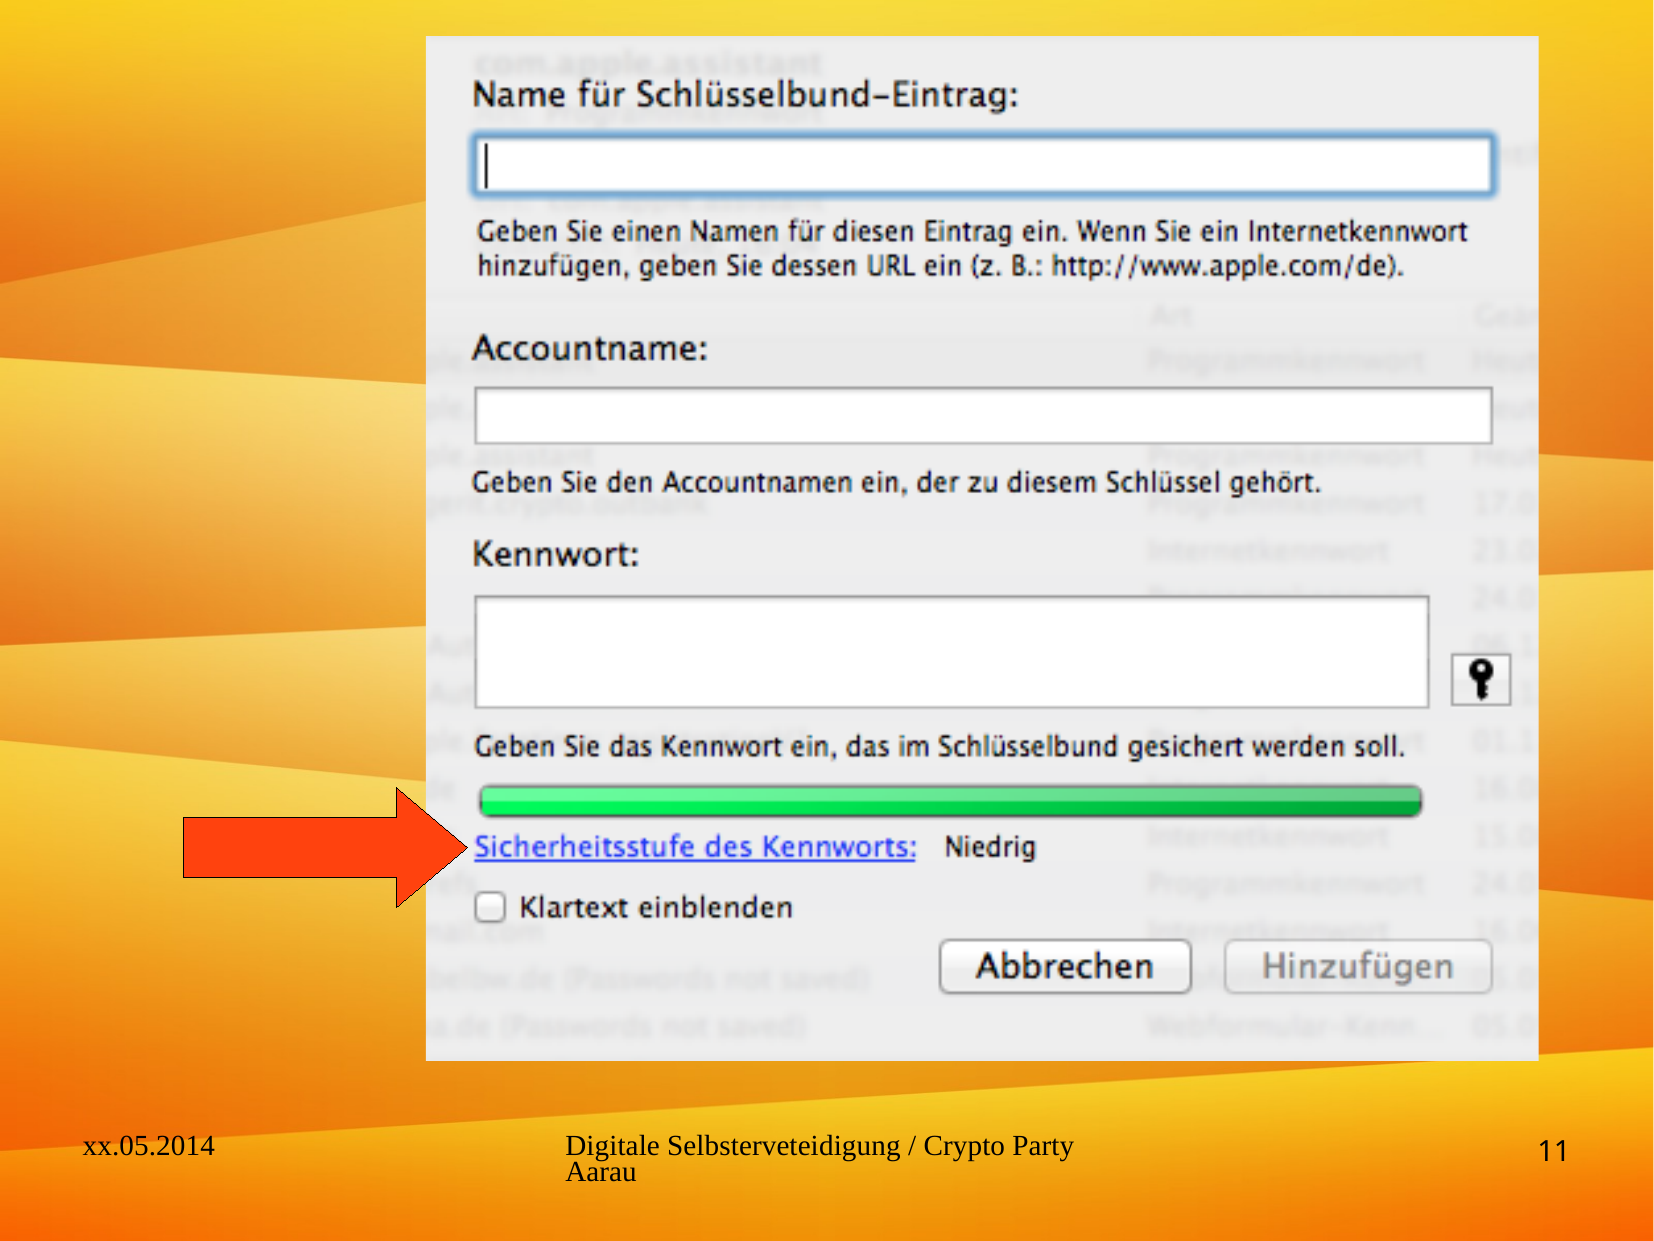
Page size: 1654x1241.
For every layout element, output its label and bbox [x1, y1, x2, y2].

picture [0, 0, 1654, 1241]
text_box [183, 787, 468, 908]
